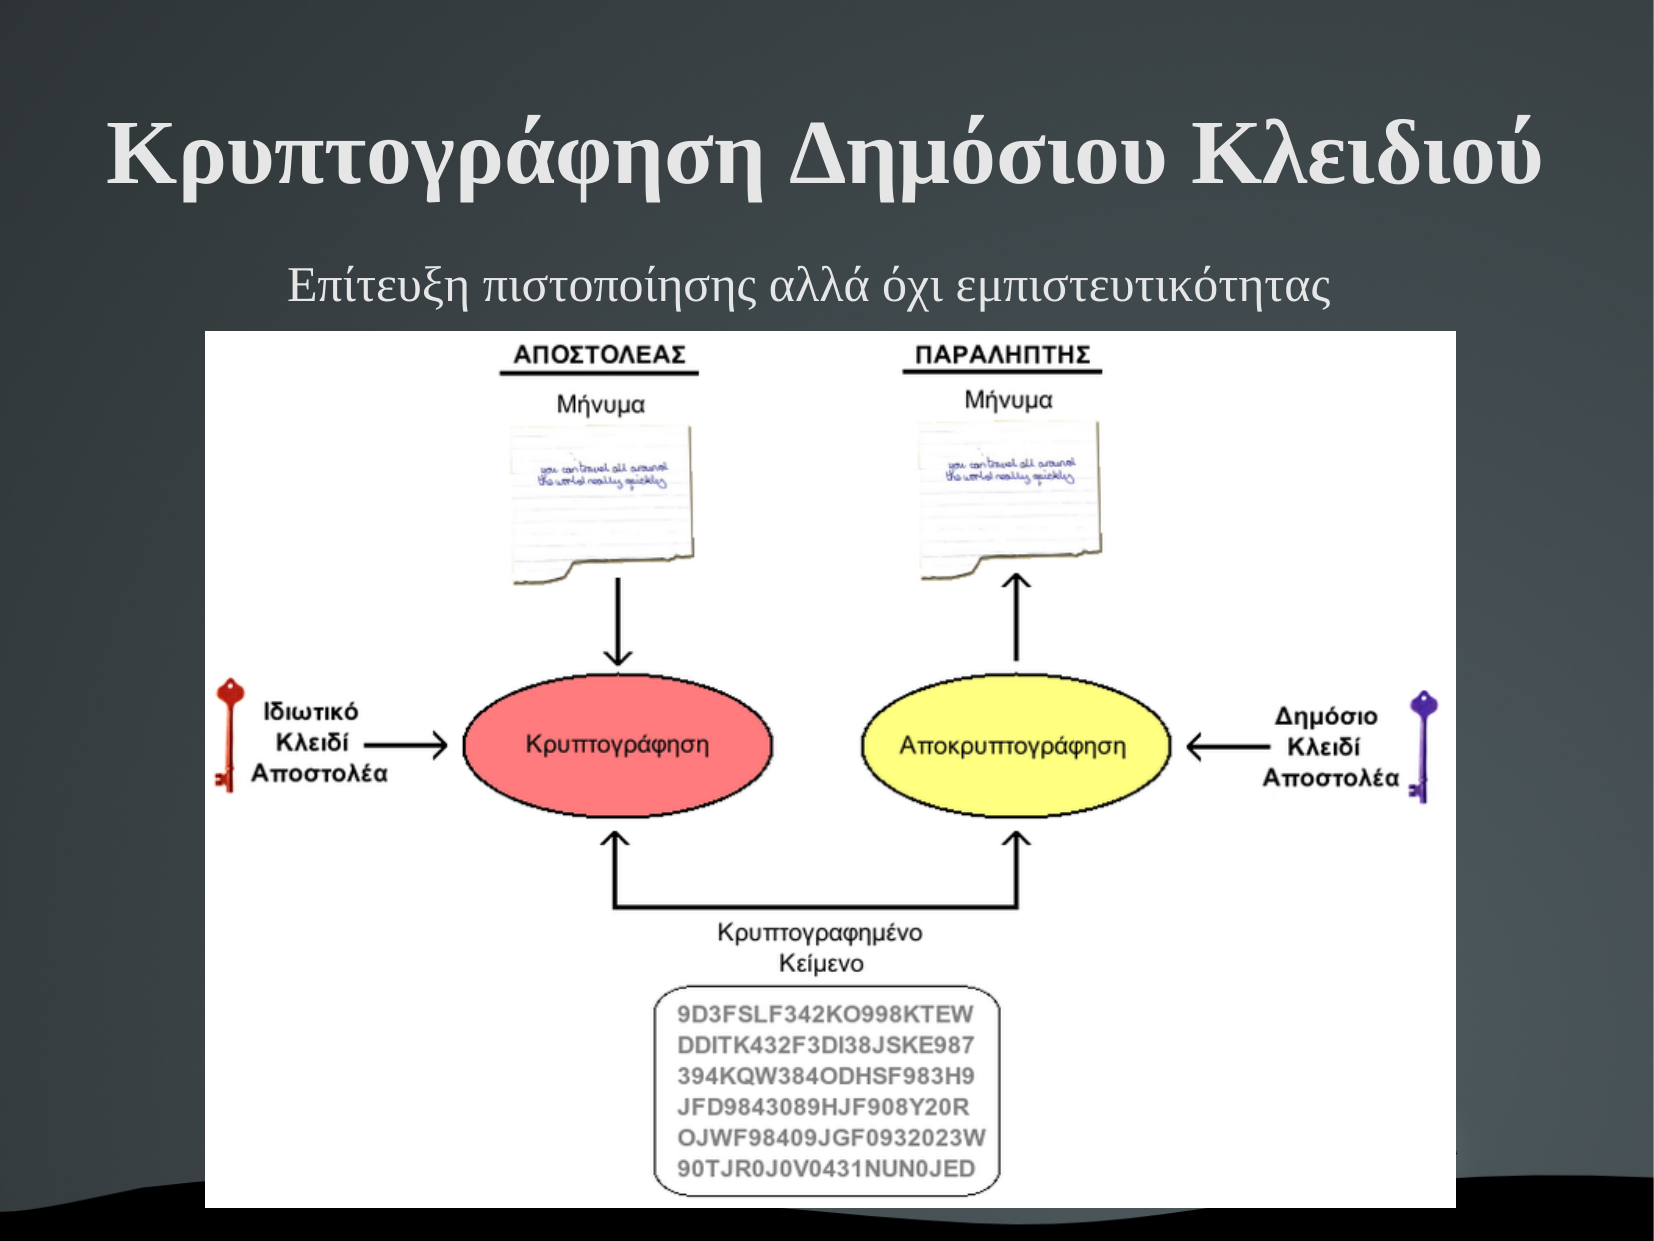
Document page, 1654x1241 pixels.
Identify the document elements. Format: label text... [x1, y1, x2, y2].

title Κρυπτογράφηση Δημόσιου Κλειδιού [82, 49, 1571, 257]
text_box Επίτευξη πιστοποίησης αλλά όχι εμπιστευτικότητας [269, 256, 1352, 318]
picture [0, 0, 1654, 1241]
